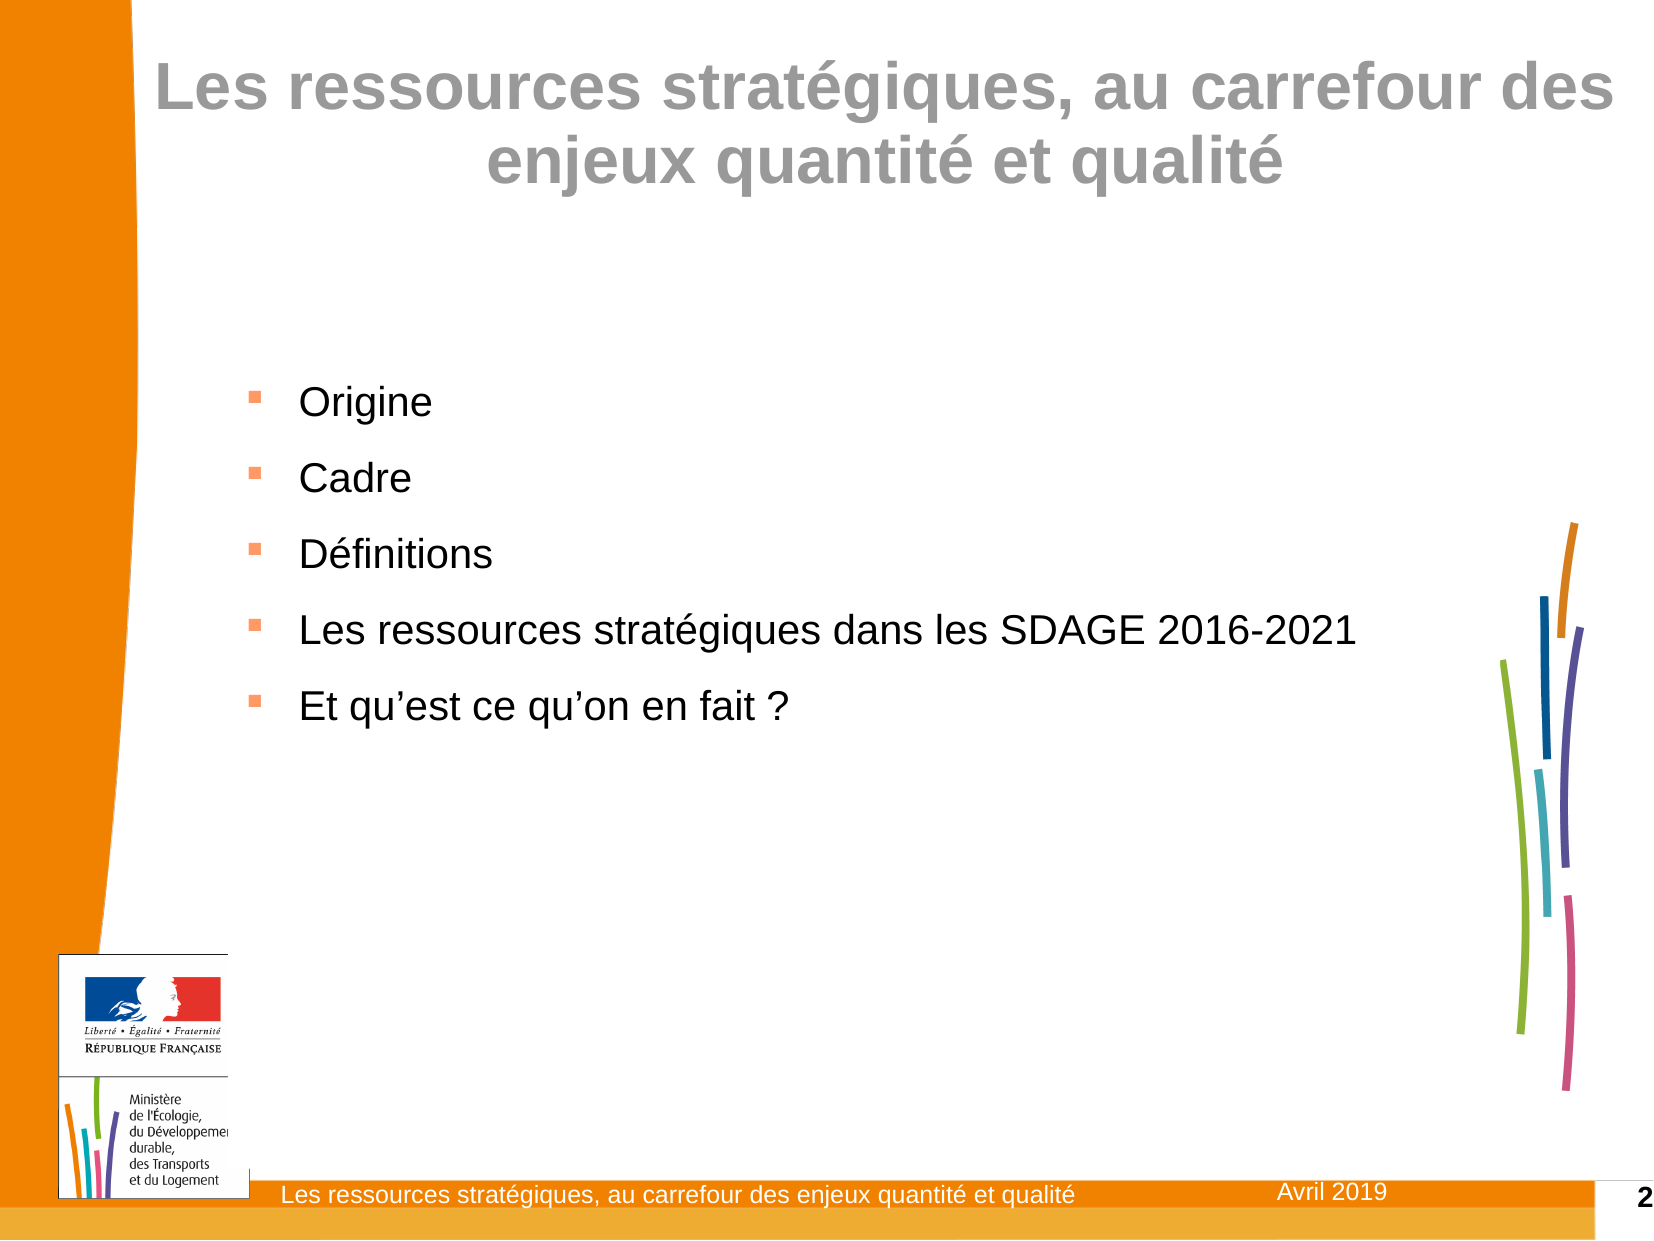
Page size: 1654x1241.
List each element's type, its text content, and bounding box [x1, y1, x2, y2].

picture [0, 0, 1654, 1240]
title Les ressources stratégiques, au carrefour des enjeux quantité et qualité [141, 19, 1630, 227]
list Origine Cadre Définitions Les ressources stratégiques dans les SDAGE 2016-2021 Et qu’est ce qu’on en fait ? [227, 226, 1501, 1169]
